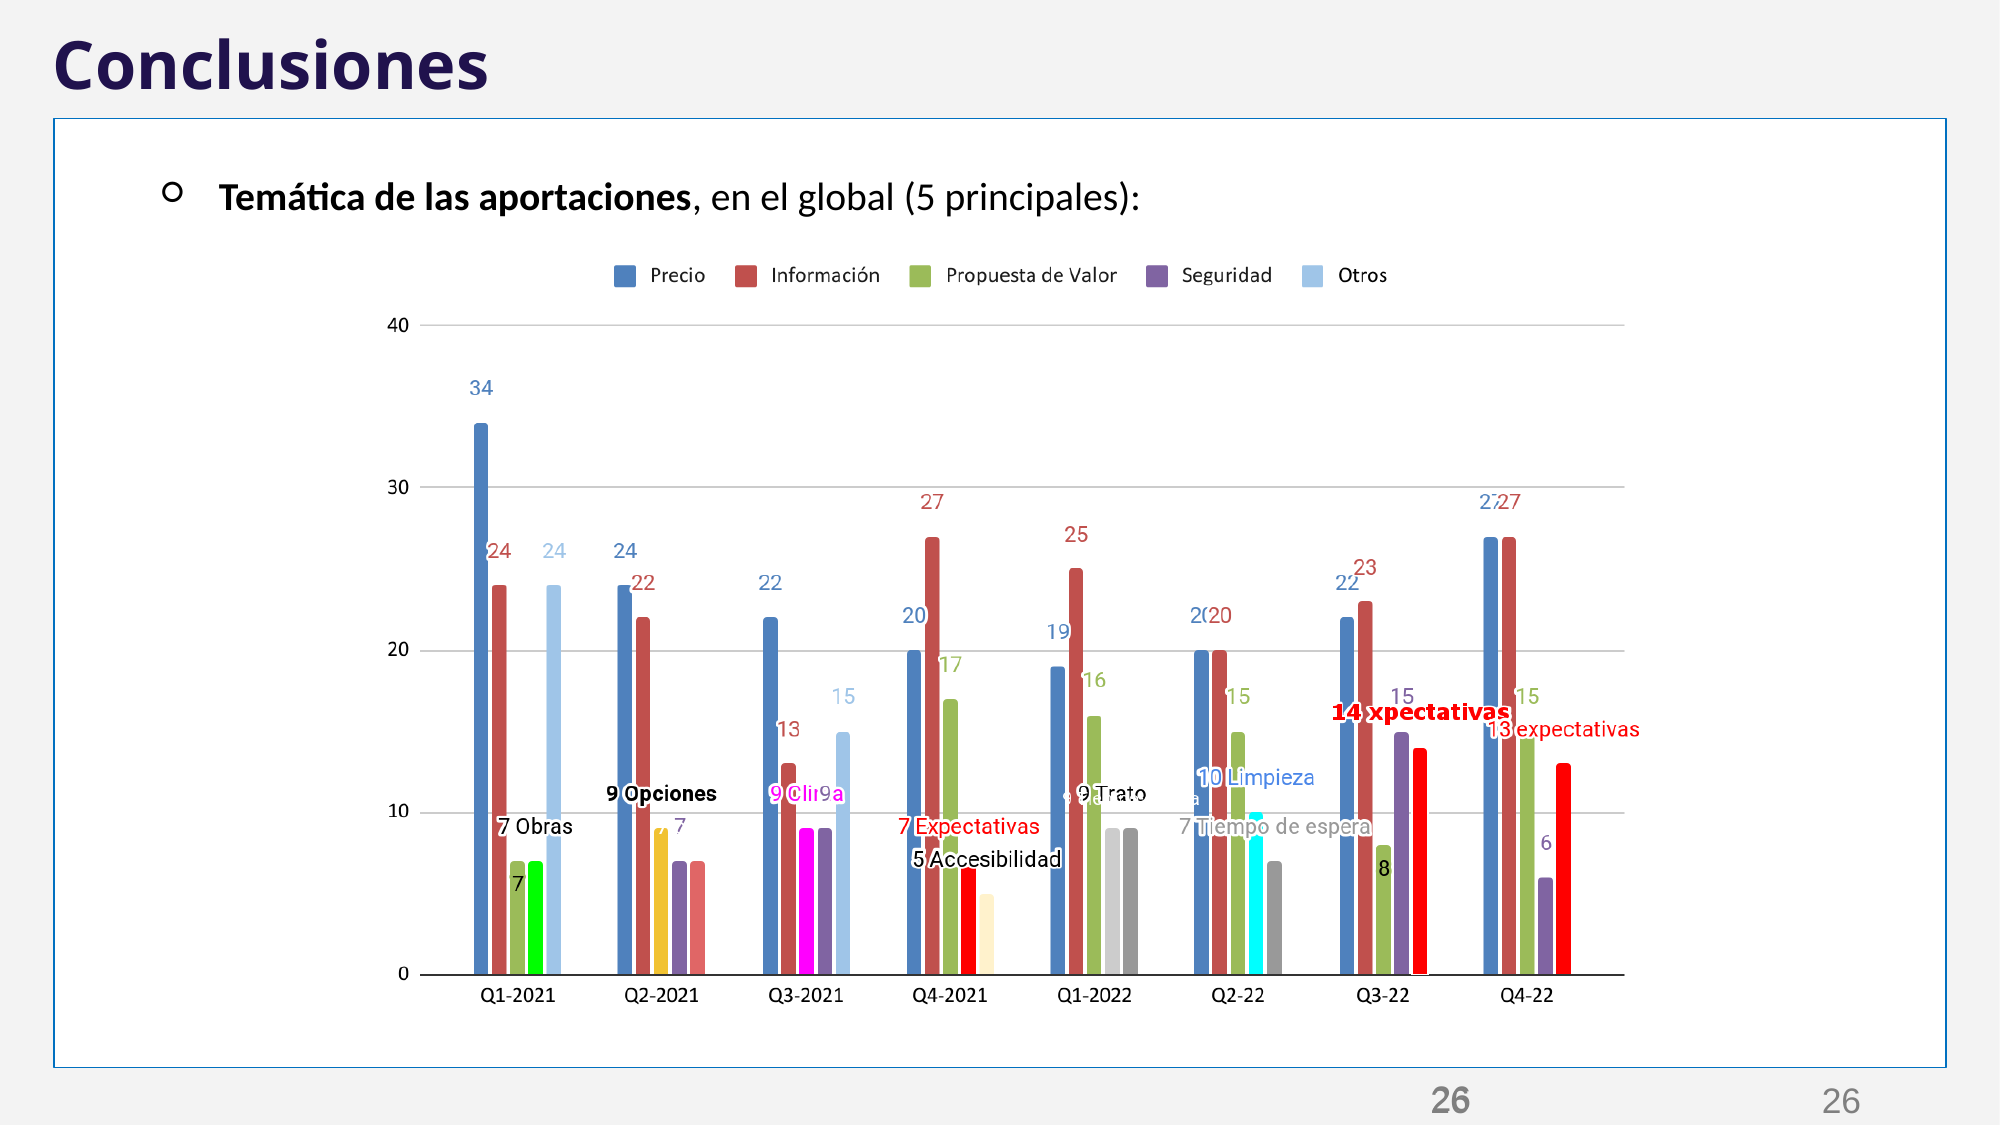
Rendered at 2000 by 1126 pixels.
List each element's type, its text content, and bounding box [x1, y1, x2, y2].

text_box <number> [1412, 1069, 1880, 1126]
text_box Temática de las aportaciones, en el global (5 principales): [53, 118, 1947, 1068]
text_box Conclusiones [52, 0, 1945, 126]
picture [335, 224, 1665, 1048]
